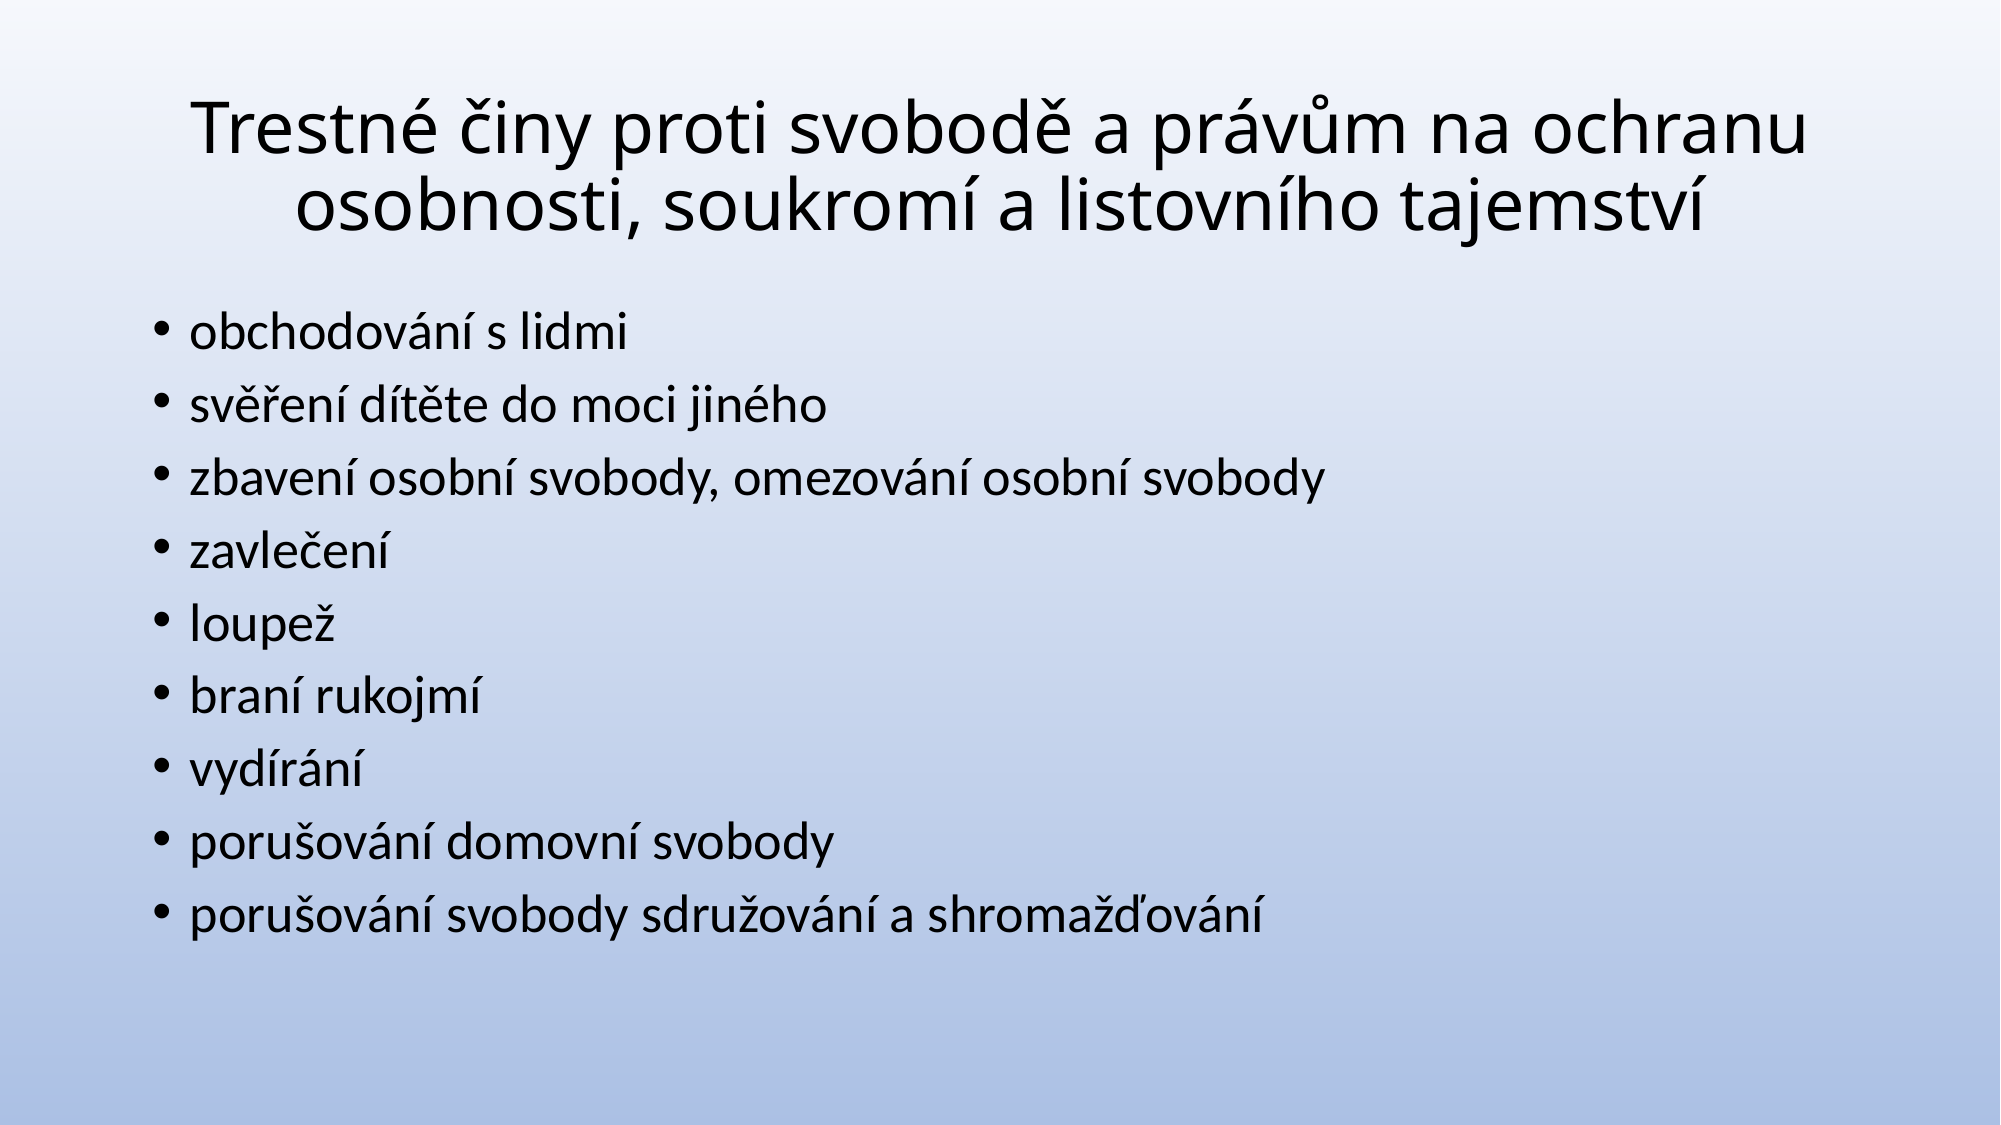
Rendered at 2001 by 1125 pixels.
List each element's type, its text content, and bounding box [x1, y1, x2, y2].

title Trestné činy proti svobodě a právům na ochranu osobnosti, soukromí a listovního tajemství [137, 59, 1863, 278]
list obchodování s lidmi svěření dítěte do moci jiného zbavení osobní svobody, omezování osobní svobody zavlečení loupež braní rukojmí vydírání porušování domovní svobody porušování svobody sdružování a shromažďování [137, 300, 1863, 1072]
